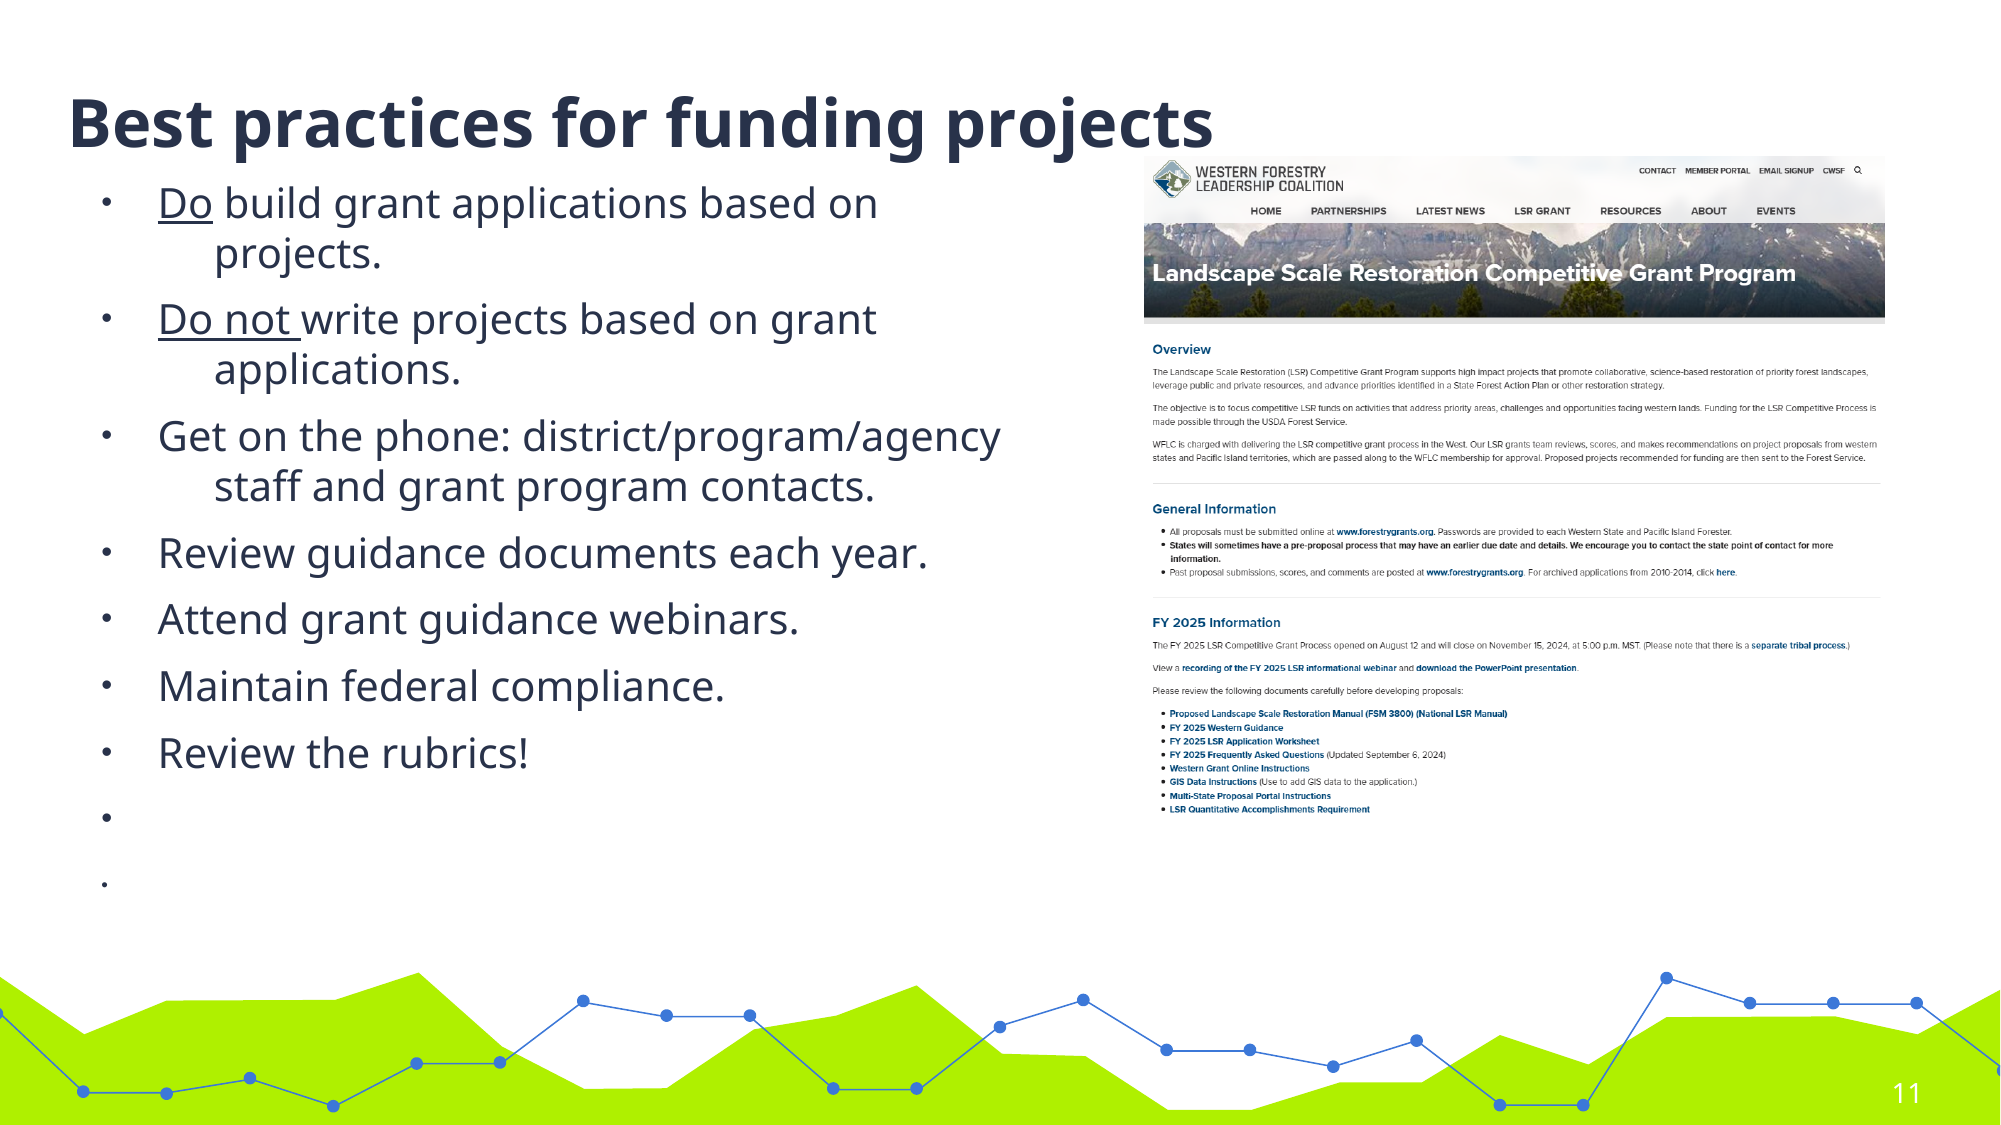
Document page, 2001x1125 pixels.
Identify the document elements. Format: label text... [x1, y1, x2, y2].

title Best practices for funding projects [47, 60, 1808, 157]
picture [1144, 156, 1885, 825]
slide_number 11 [1871, 1055, 1992, 1125]
text_box Do build grant applications based on projects. Do not write projects based on grant applications. Get on the phone: district/program/agency staff and grant program contacts. Review guidance documents each year. Attend grant guidance webinars. Maintain federal compliance. Review the rubrics! [81, 156, 1046, 867]
